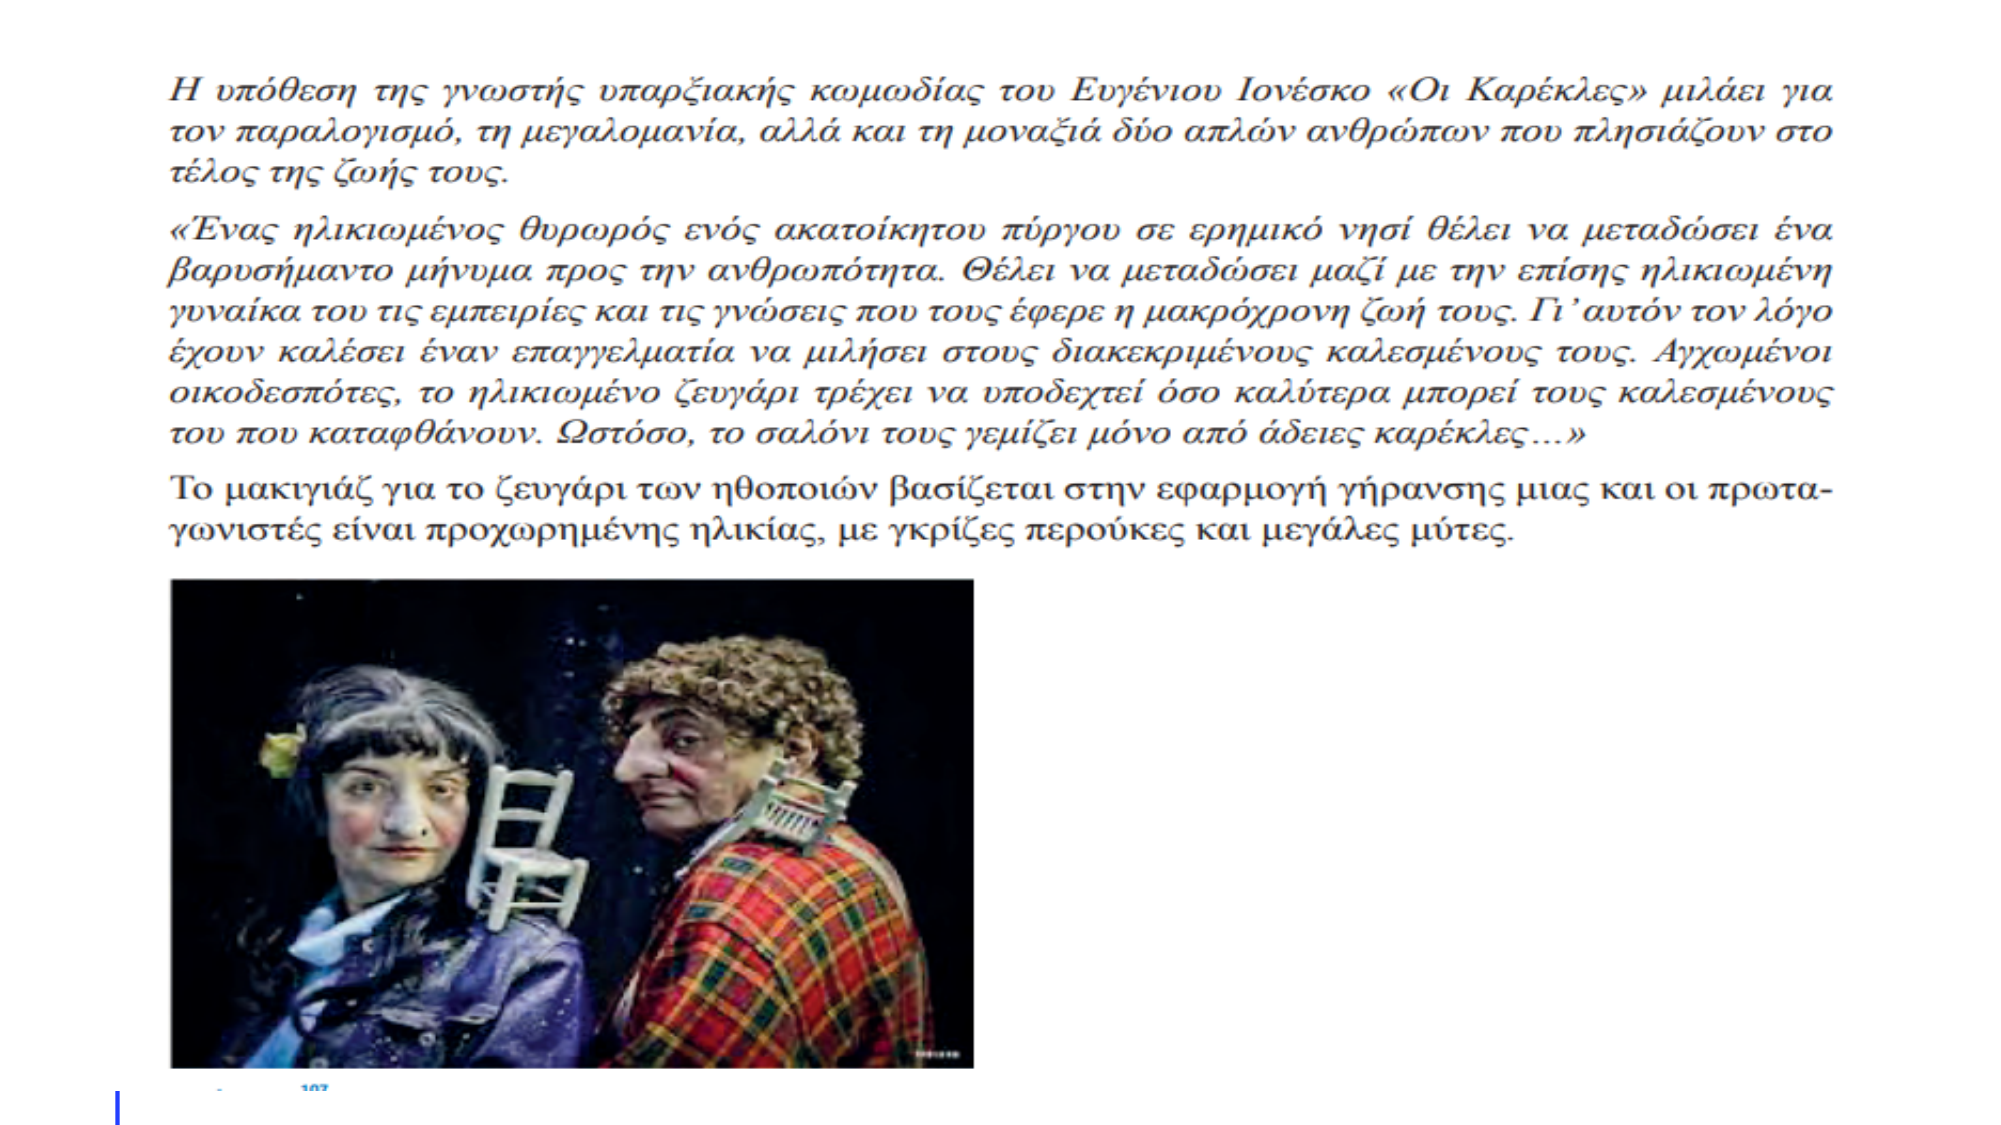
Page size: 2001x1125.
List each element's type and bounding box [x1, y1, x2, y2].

picture [107, 43, 1987, 1091]
